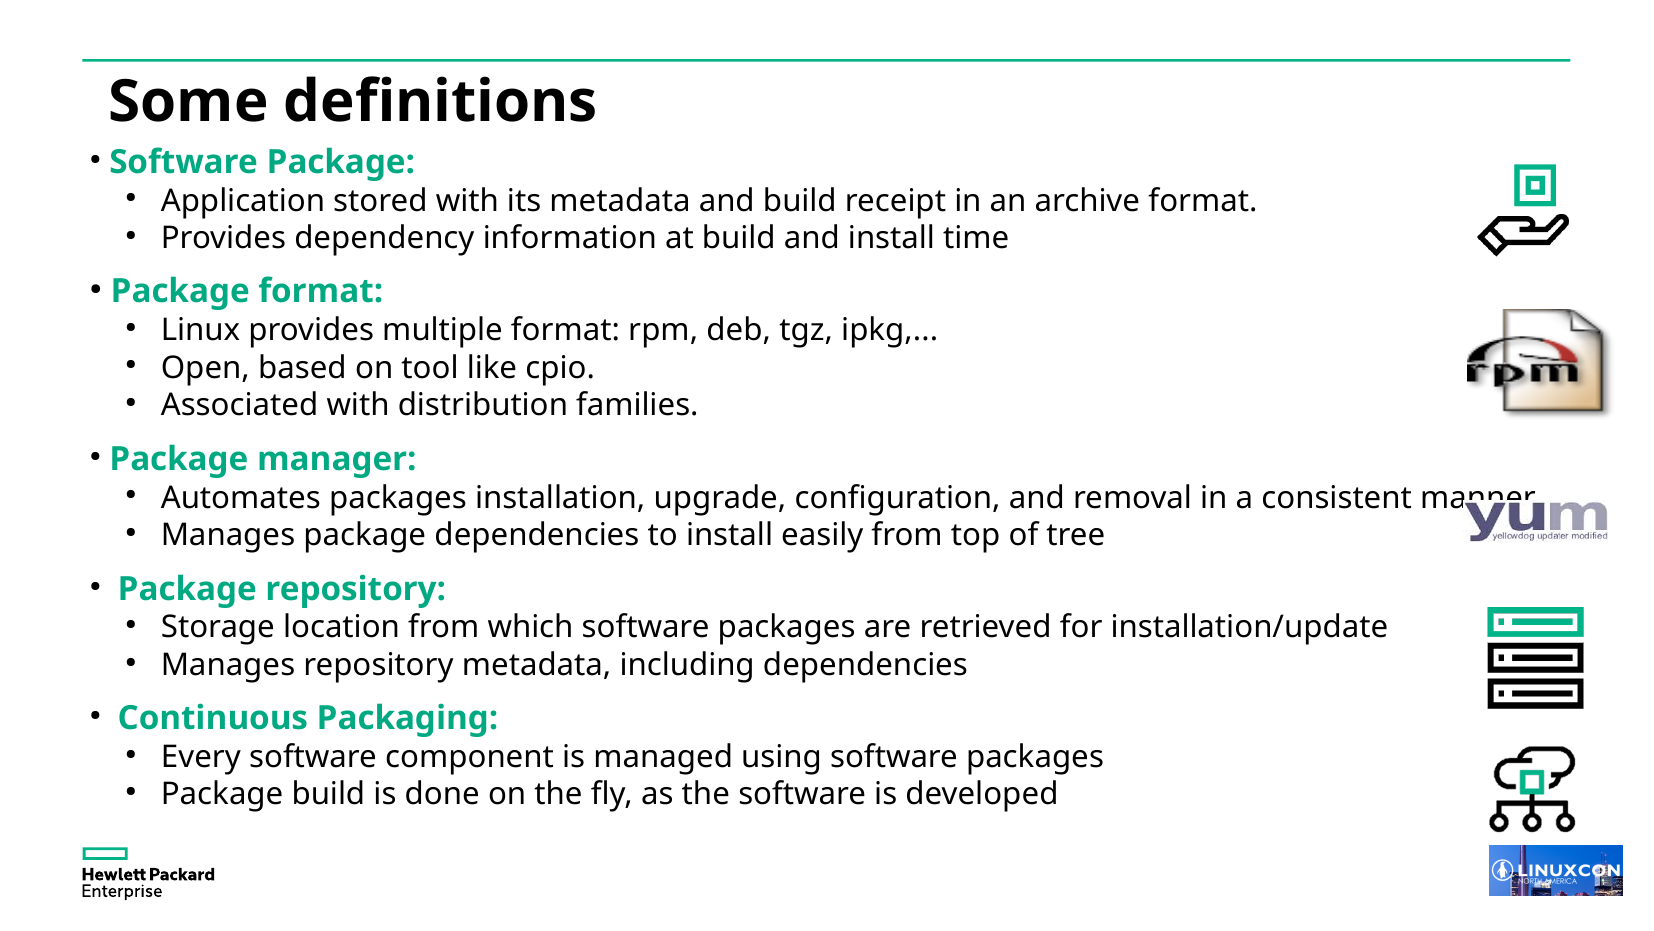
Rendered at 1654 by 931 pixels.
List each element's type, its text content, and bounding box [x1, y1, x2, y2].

picture [1463, 500, 1608, 542]
title Some definitions [97, 55, 1513, 133]
picture [1431, 120, 1613, 302]
picture [1443, 553, 1628, 872]
picture [1467, 309, 1615, 420]
text_box Software Package: Application stored with its metadata and build receipt in an archive format. Provides dependency information at build and install time Package format: Linux provides multiple format: rpm, deb, tgz, ipkg,... Open, based on tool like cpio. Associated with distribution families. Package manager: Automates packages installation, upgrade, configuration, and removal in a consistent manner. Manages package dependencies to install easily from top of tree Package repository: Storage location from which software packages are retrieved for installation/update Manages repository metadata, including dependencies Continuous Packaging: Every software component is managed using software packages Package build is done on the fly, as the software is developed [78, 139, 1654, 873]
picture [1489, 873, 1623, 896]
